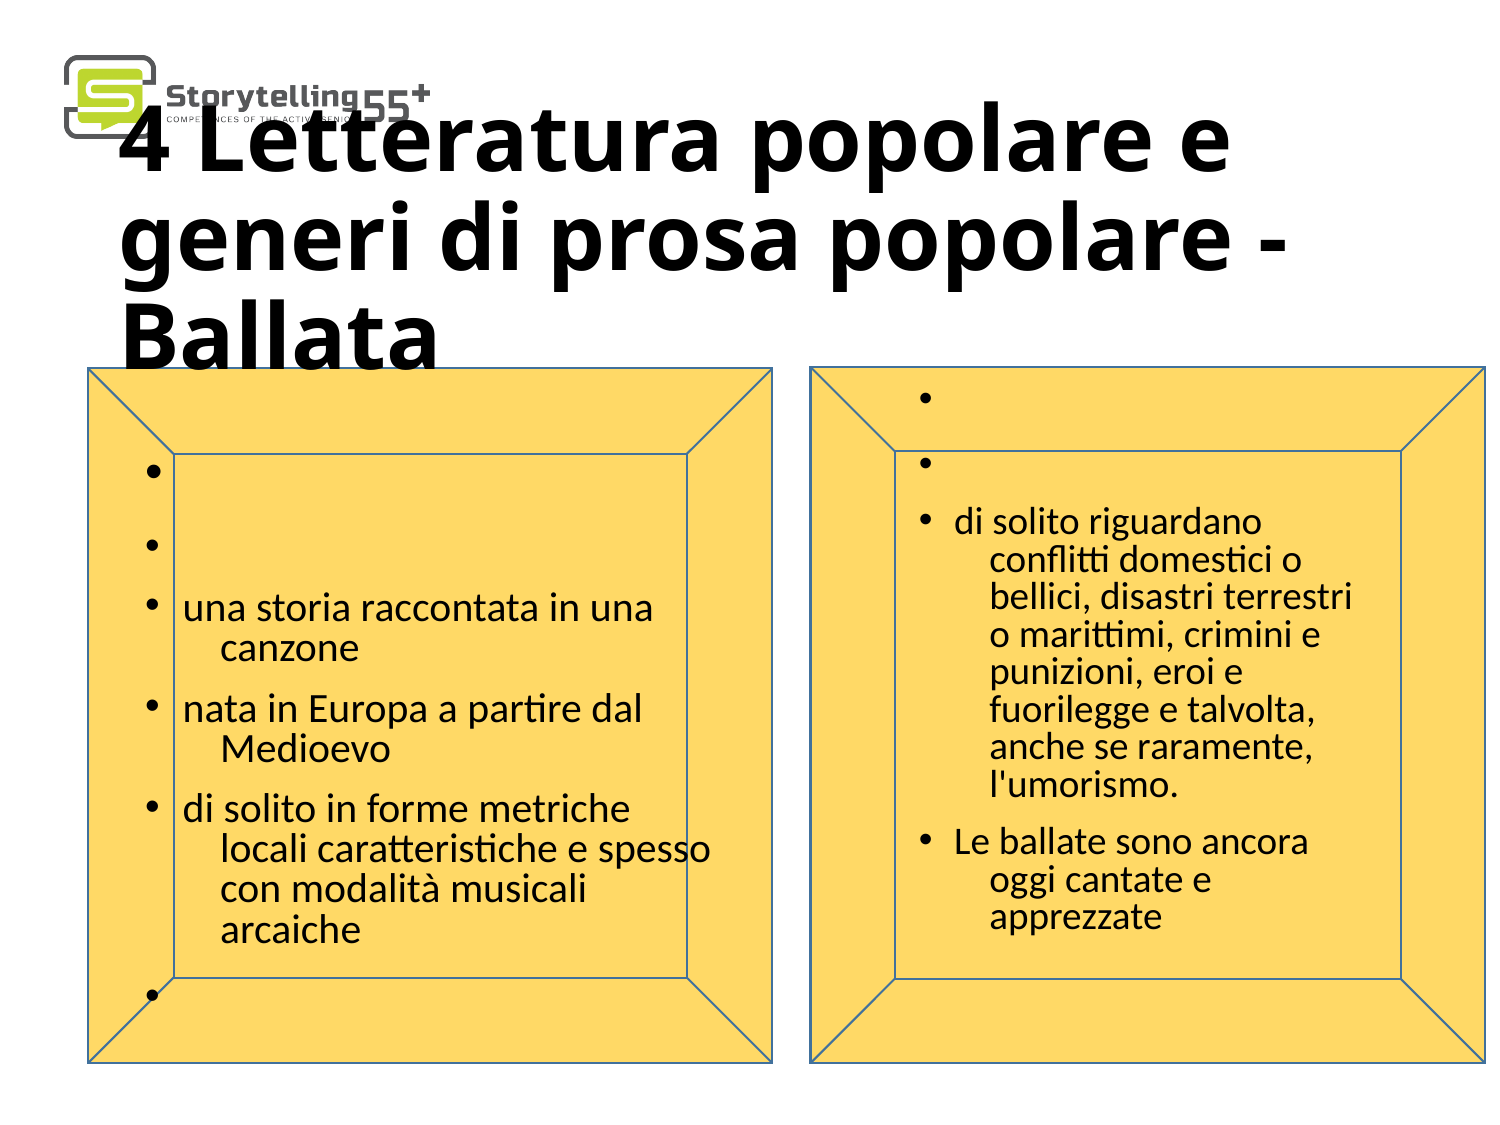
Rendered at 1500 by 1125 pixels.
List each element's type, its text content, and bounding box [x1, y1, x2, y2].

list una storia raccontata in una canzone nata in Europa a partire dal Medioevo di solito in forme metriche locali caratteristiche e spesso con modalità musicali arcaiche [130, 433, 731, 1079]
title 4 Letteratura popolare e generi di prosa popolare - Ballata [103, 59, 1397, 423]
text_box [810, 367, 1486, 1064]
picture [64, 55, 430, 139]
list di solito riguardano conflitti domestici o bellici, disastri terrestri o marittimi, crimini e punizioni, eroi e fuorilegge e talvolta, anche se raramente, l'umorismo. Le ballate sono ancora oggi cantate e apprezzate [903, 367, 1373, 975]
text_box [88, 368, 773, 1064]
